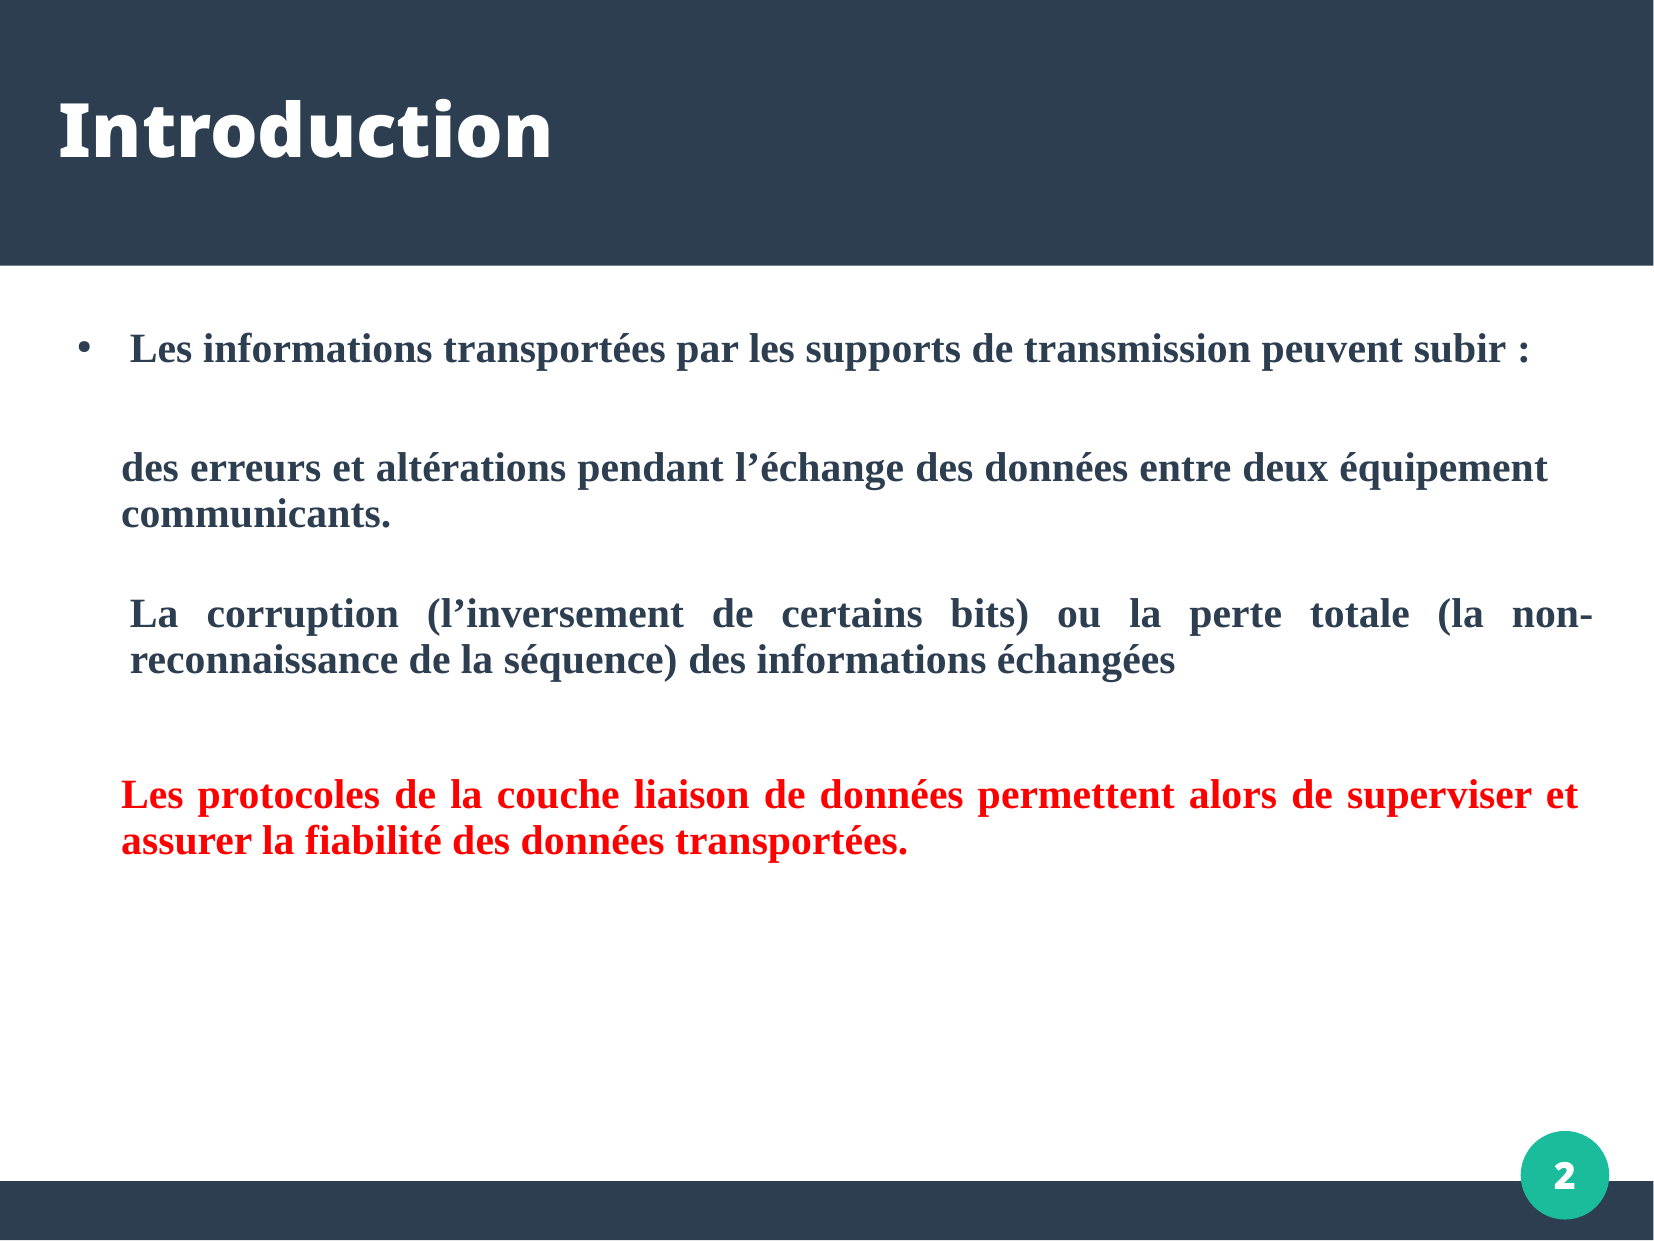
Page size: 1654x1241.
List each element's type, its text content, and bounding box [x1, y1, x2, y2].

list Les informations transportées par les supports de transmission peuvent subir : [59, 324, 1595, 426]
text_box Les protocoles de la couche liaison de données permettent alors de superviser et assurer la fiabilité des données transportées. [106, 763, 1595, 910]
text_box La corruption (l’inversement de certains bits) ou la perte totale (la non-reconnaissance de la séquence) des informations échangées [129, 590, 1595, 684]
title Introduction [59, 49, 1595, 207]
text_box des erreurs et altérations pendant l’échange des données entre deux équipement communicants. [106, 437, 1565, 545]
